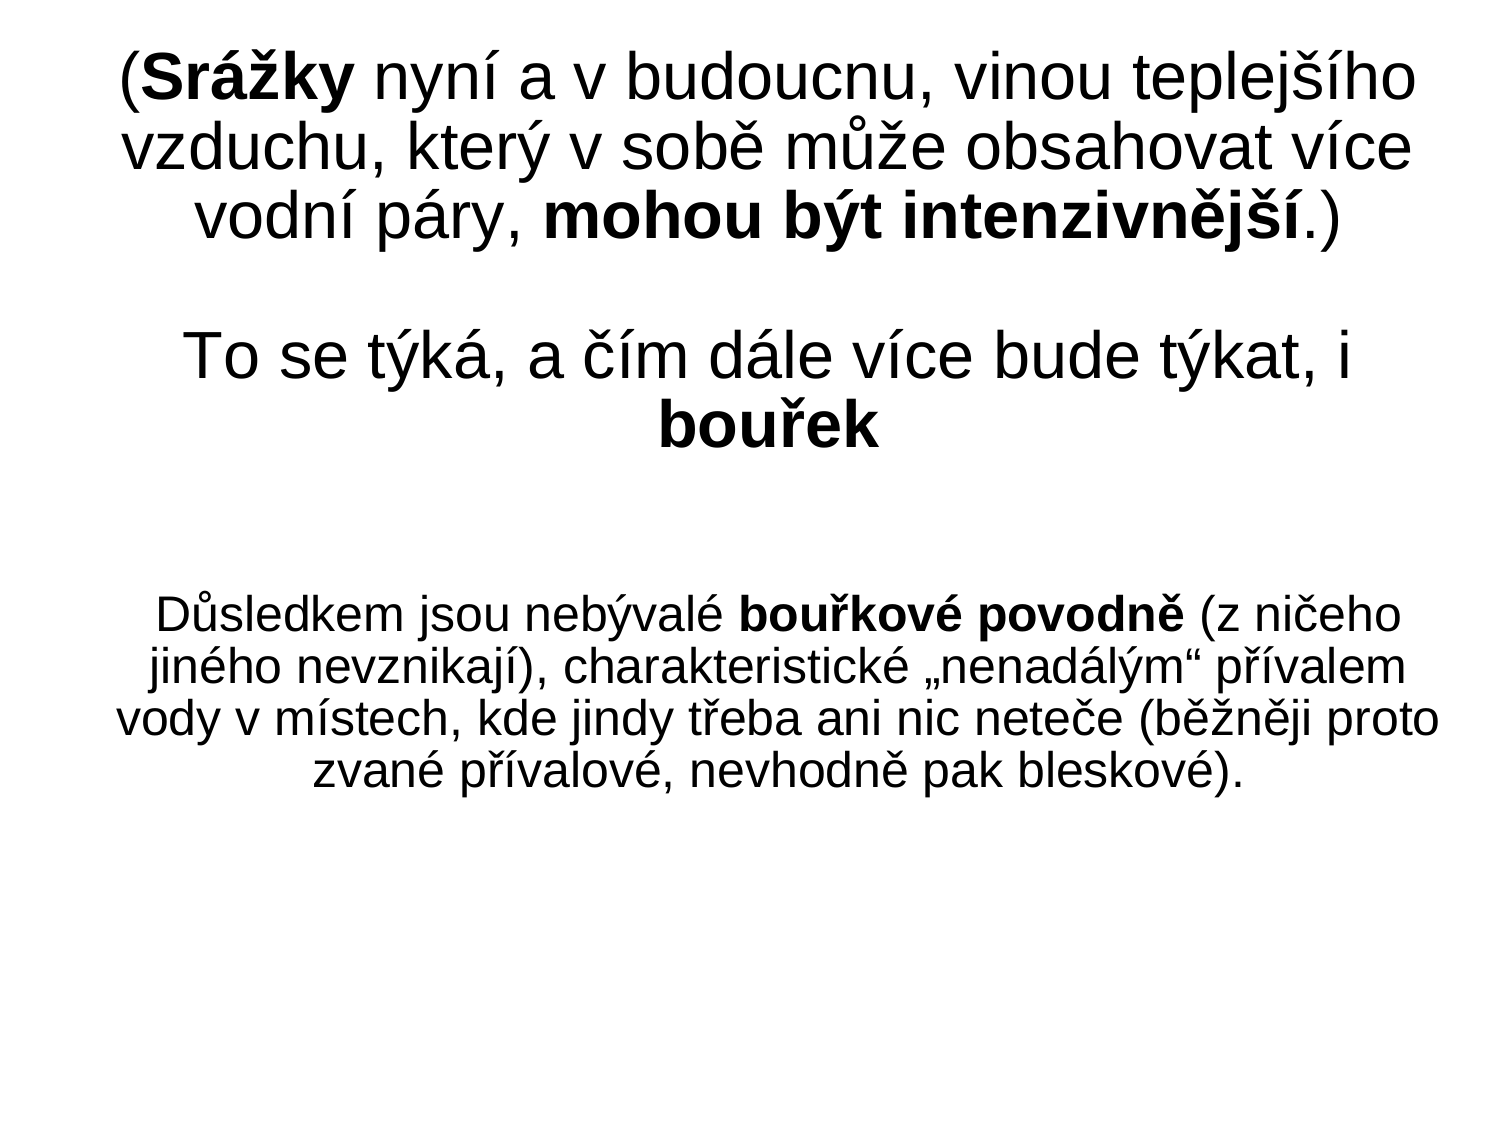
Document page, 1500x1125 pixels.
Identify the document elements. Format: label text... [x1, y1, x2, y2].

title (Srážky nyní a v budoucnu, vinou teplejšího vzduchu, který v sobě může obsahovat více vodní páry, mohou být intenzivnější.) To se týká, a čím dále více bude týkat, i bouřek [93, 41, 1444, 465]
subtitle Důsledkem jsou nebývalé bouřkové povodně (z ničeho jiného nevznikají), charakteristické „nenadálým“ přívalem vody v místech, kde jindy třeba ani nic neteče (běžněji proto zvané přívalové, nevhodně pak bleskové). [97, 574, 1461, 1055]
